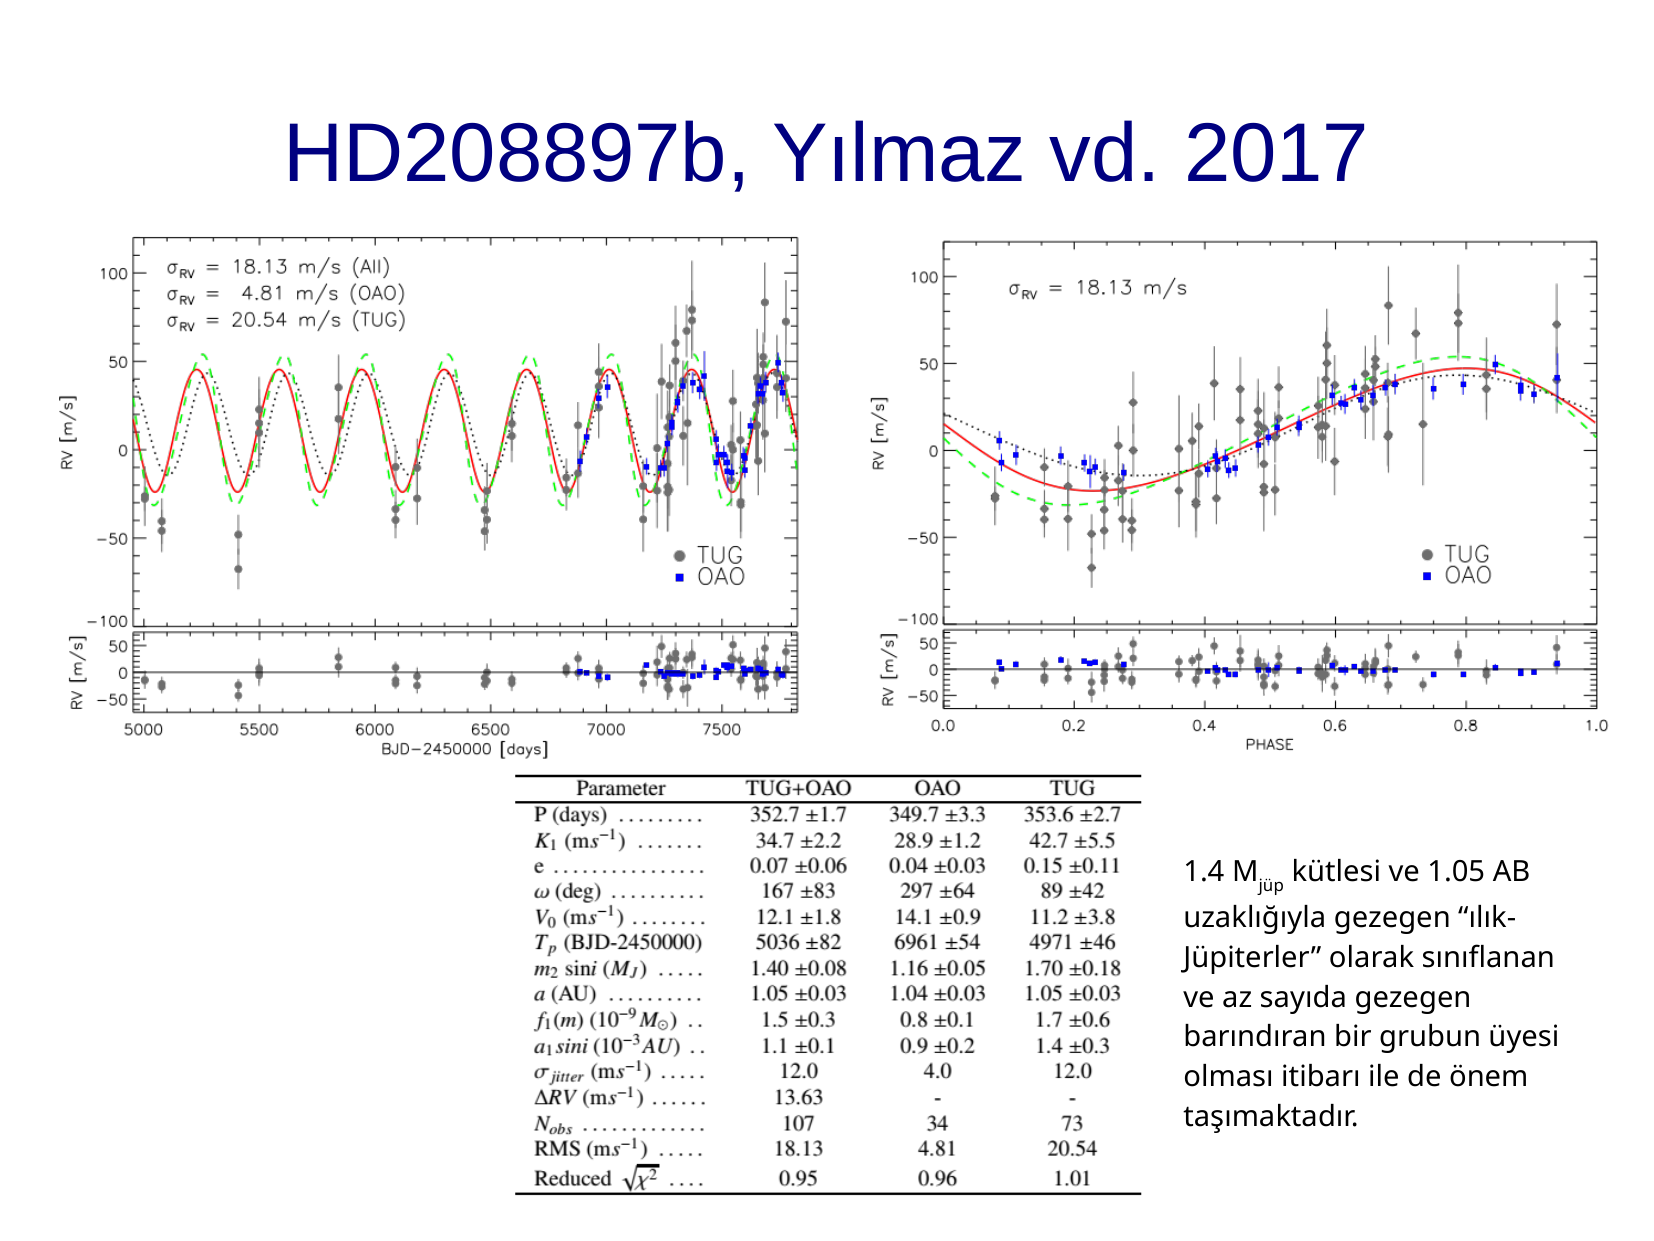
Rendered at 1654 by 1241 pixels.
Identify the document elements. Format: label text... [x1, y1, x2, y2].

title HD208897b, Yılmaz vd. 2017 [82, 58, 1571, 248]
picture [26, 214, 1625, 1213]
text_box 1.4 Mjüp kütlesi ve 1.05 AB uzaklığıyla gezegen “ılık-Jüpiterler” olarak sınıflanan ve az sayıda gezegen barındıran bir grubun üyesi olması itibarı ile de önem taşımaktadır. [1168, 843, 1608, 1125]
